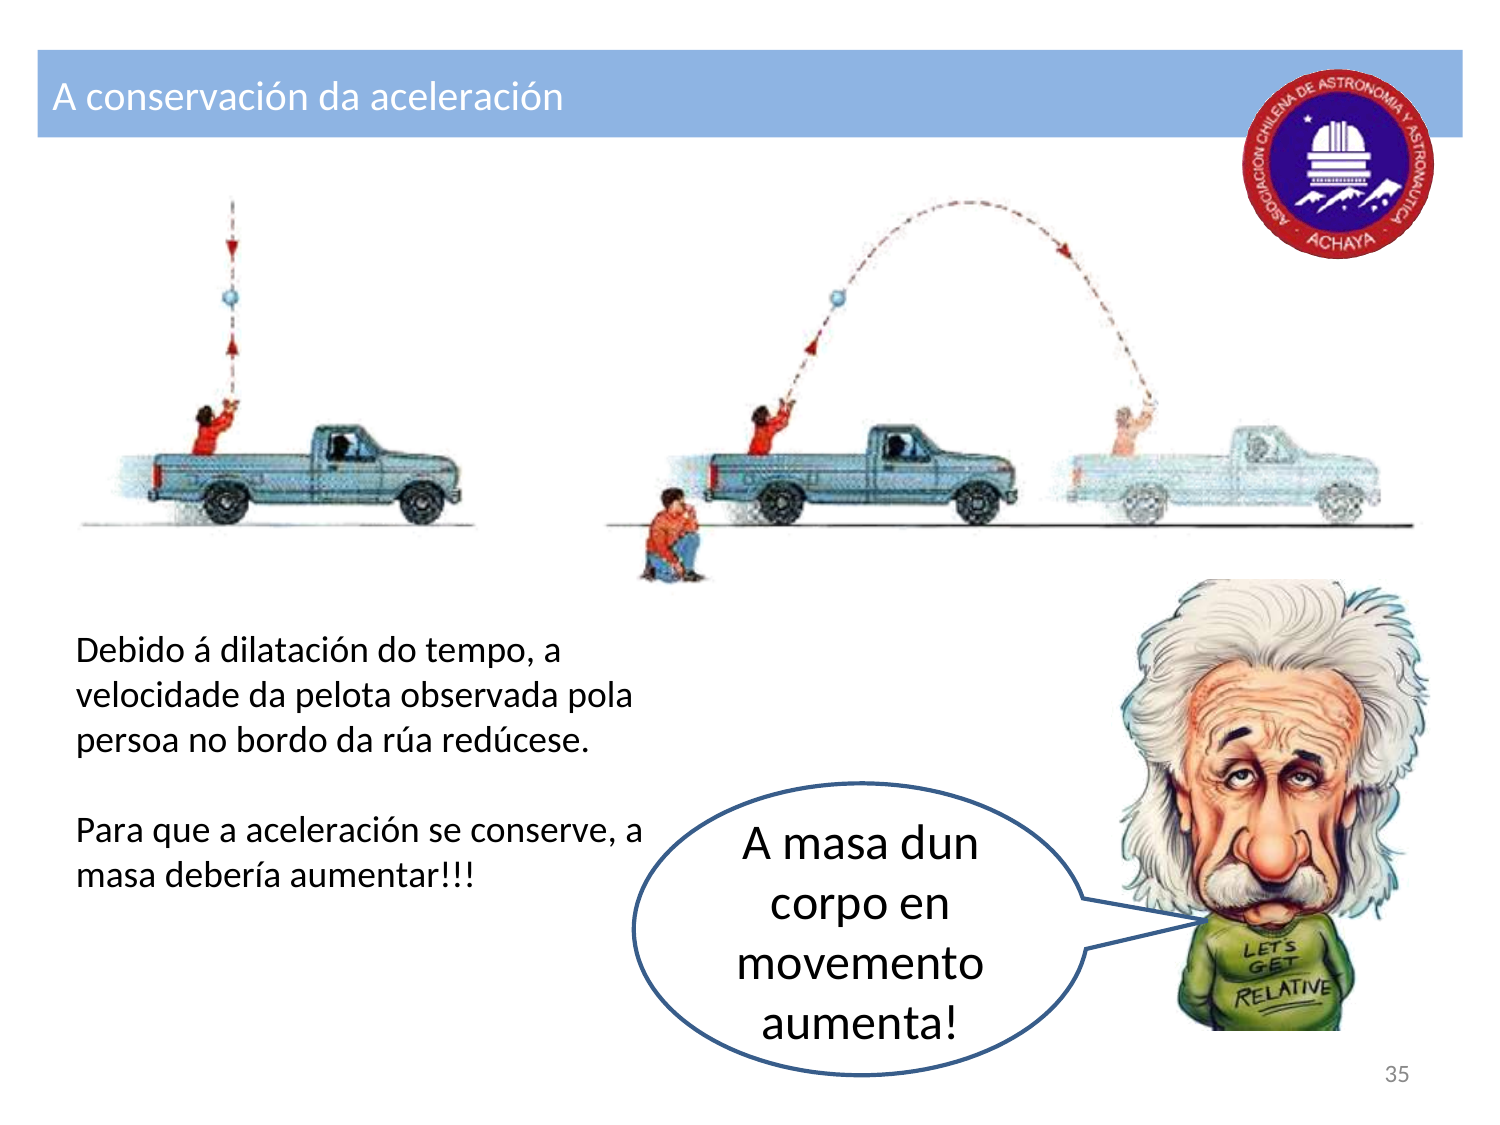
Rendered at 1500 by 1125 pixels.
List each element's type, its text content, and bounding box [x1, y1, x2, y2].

text_box <número> [1074, 1042, 1426, 1103]
text_box A masa dun corpo en movemento aumenta! [633, 783, 1208, 1076]
text_box Debido á dilatación do tempo, a velocidade da pelota observada pola persoa no bordo da rúa redúcese. Para que a aceleración se conserve, a masa debería aumentar!!! [61, 616, 698, 903]
picture [62, 67, 1452, 1031]
text_box A conservación da aceleración [37, 49, 1463, 138]
